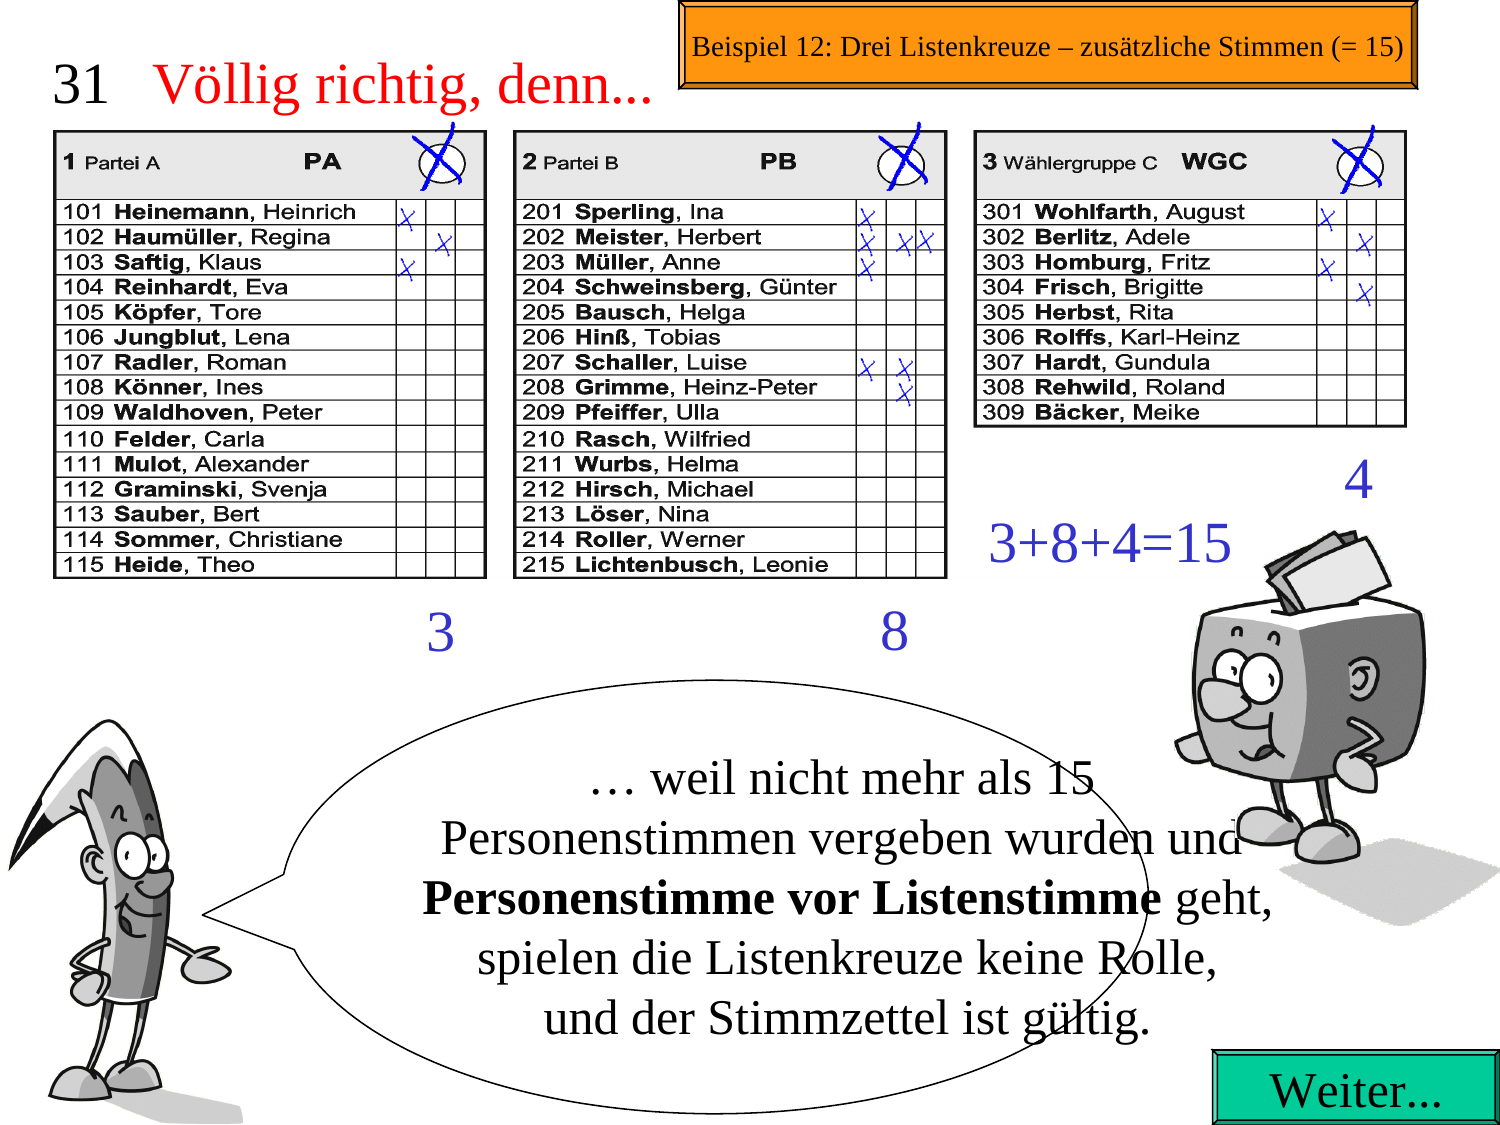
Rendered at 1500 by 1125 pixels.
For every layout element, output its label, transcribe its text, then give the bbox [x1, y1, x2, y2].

text_box 4 [1330, 432, 1431, 508]
picture [3, 709, 243, 1124]
text_box Beispiel 12: Drei Listenkreuze – zusätzliche Stimmen (= 15) [685, 7, 1411, 82]
text_box Weiter... [1218, 1055, 1495, 1120]
text_box Völlig richtig, denn... [163, 37, 1463, 138]
text_box 8 [866, 584, 967, 660]
text_box … weil nicht mehr als 15 Personenstimmen vergeben wurden und Personenstimme vor Listenstimme geht, spielen die Listenkreuze keine Rolle, und der Stimmzettel ist gültig. [243, 680, 1149, 1114]
picture [53, 119, 1500, 926]
text_box 3 [411, 585, 513, 661]
text_box 3+8+4=15 [973, 496, 1361, 572]
text_box 31 [37, 37, 163, 138]
